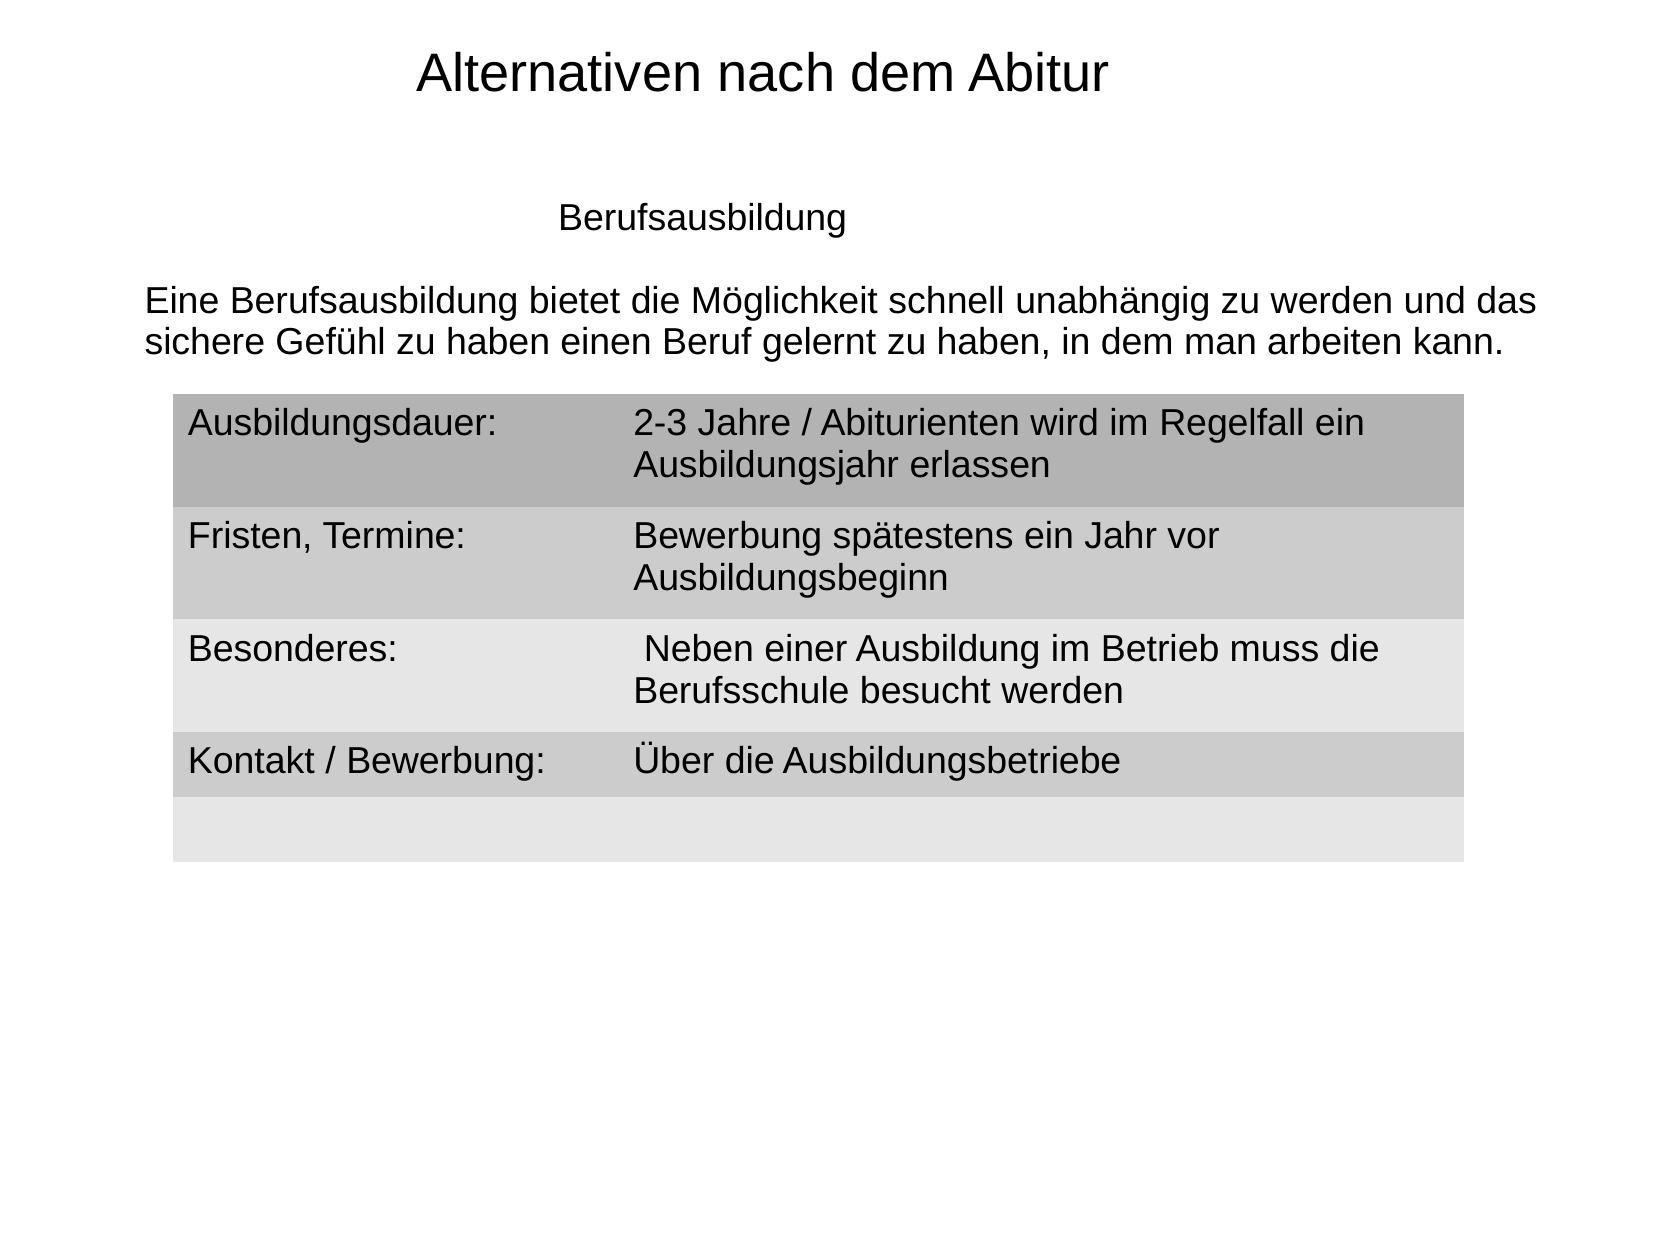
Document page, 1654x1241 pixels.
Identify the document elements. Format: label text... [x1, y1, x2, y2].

table_cell Neben einer Ausbildung im Betrieb muss die Berufsschule besucht werden [619, 619, 1464, 732]
table_cell Bewerbung spätestens ein Jahr vor Ausbildungsbeginn [619, 507, 1464, 619]
table_cell Fristen, Termine: [173, 507, 619, 619]
text_box Berufsausbildung [543, 188, 875, 246]
table_cell [173, 797, 619, 862]
table_cell Besonderes: [173, 619, 619, 732]
table_cell [619, 797, 1464, 862]
text_box Alternativen nach dem Abitur [401, 35, 1158, 111]
table_header 2-3 Jahre / Abiturienten wird im Regelfall ein Ausbildungsjahr erlassen [619, 394, 1464, 507]
table_cell Über die Ausbildungsbetriebe [619, 732, 1464, 797]
table_cell Kontakt / Bewerbung: [173, 732, 619, 797]
table_header Ausbildungsdauer: [173, 394, 619, 507]
text_box Eine Berufsausbildung bietet die Möglichkeit schnell unabhängig zu werden und das sichere Gefühl zu haben einen Beruf gelernt zu haben, in dem man arbeiten kann. [129, 271, 1560, 371]
